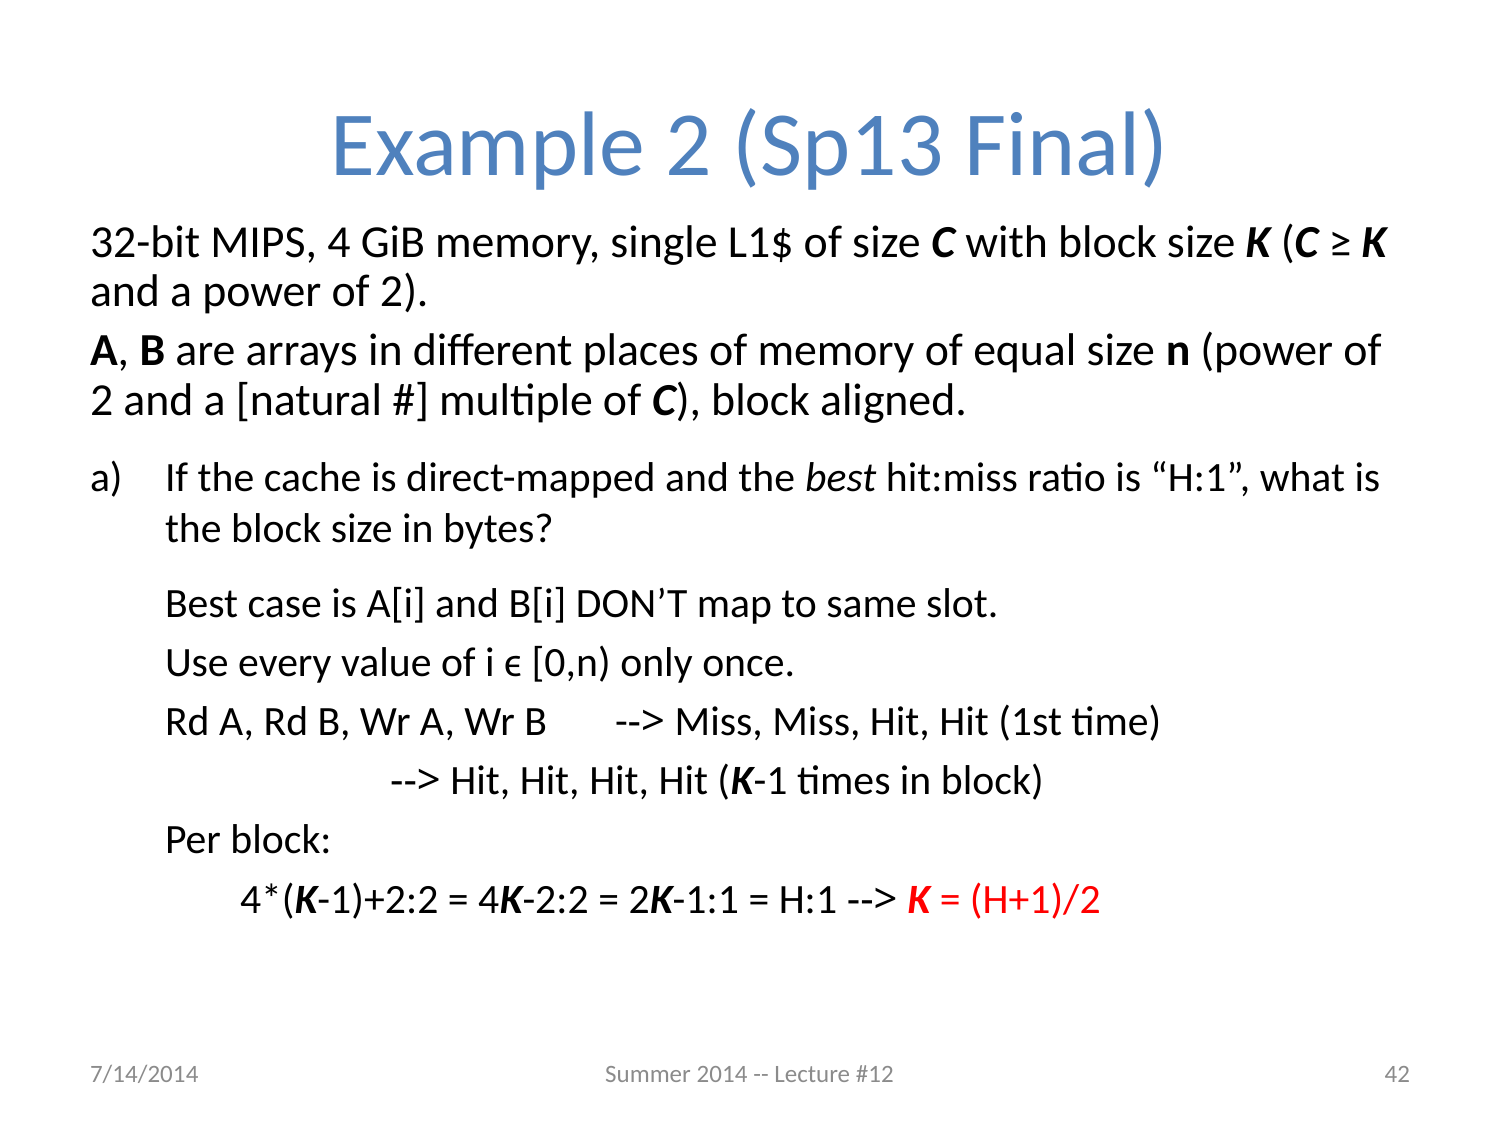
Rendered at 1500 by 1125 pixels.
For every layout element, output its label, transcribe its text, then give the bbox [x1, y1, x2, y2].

title Example 2 (Sp13 Final) [75, 45, 1425, 210]
footer Summer 2014 -- Lecture #12 [512, 1042, 988, 1103]
slide_number 7/14/2014 [75, 1042, 425, 1103]
slide_number <number> [1074, 1042, 1425, 1103]
list 32-bit MIPS, 4 GiB memory, single L1$ of size C with block size K (C ≥ K and a power of 2). A, B are arrays in different places of memory of equal size n (power of 2 and a [natural #] multiple of C), block aligned. If the cache is direct-mapped and the best hit:miss ratio is “H:1”, what is the block size in bytes? Best case is A[i] and B[i] DON’T map to same slot. Use every value of i ϵ [0,n) only once. Rd A, Rd B, Wr A, Wr B --> Miss, Miss, Hit, Hit (1st time) --> Hit, Hit, Hit, Hit (K-1 times in block) Per block: 4*(K-1)+2:2 = 4K-2:2 = 2K-1:1 = H:1 --> K = (H+1)/2 [75, 210, 1425, 1065]
